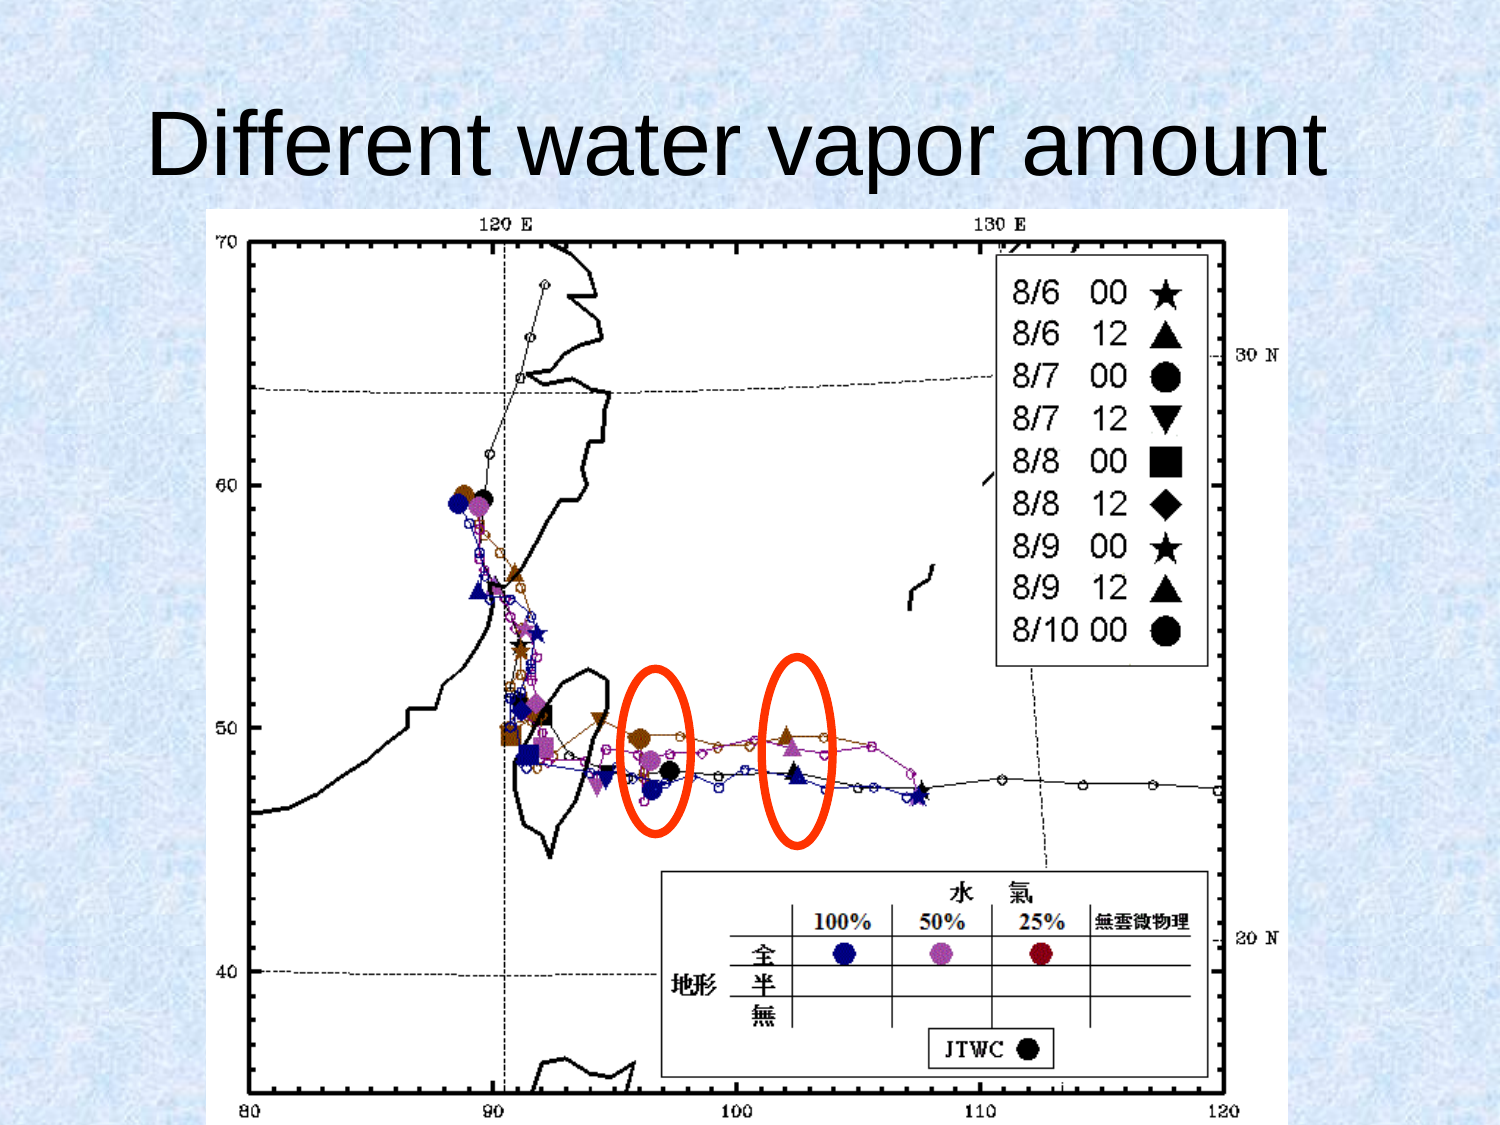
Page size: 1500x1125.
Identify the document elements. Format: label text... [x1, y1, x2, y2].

title Different water vapor amount [75, 45, 1426, 233]
picture [0, 0, 1500, 1125]
